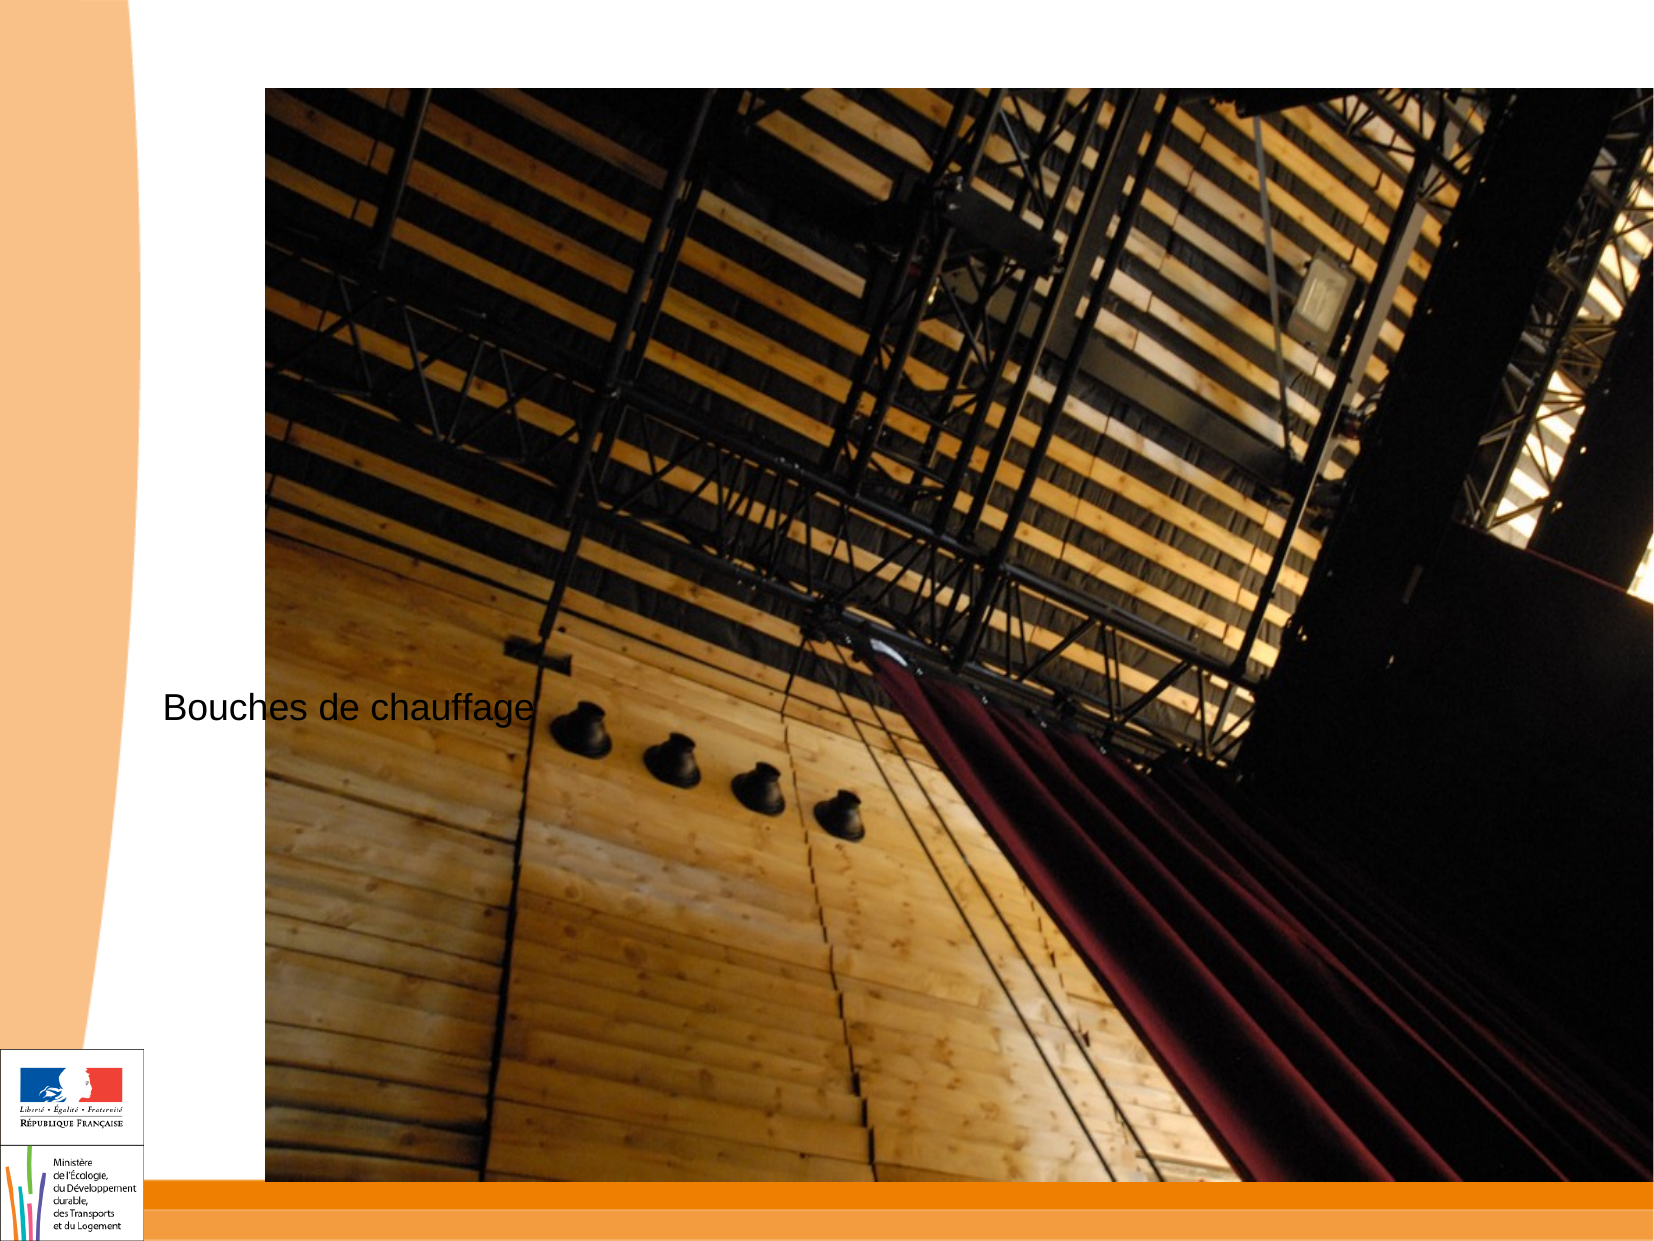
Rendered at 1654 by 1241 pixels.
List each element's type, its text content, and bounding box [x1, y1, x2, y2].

picture [0, 0, 1654, 1241]
text_box Bouches de chauffage [147, 679, 857, 736]
